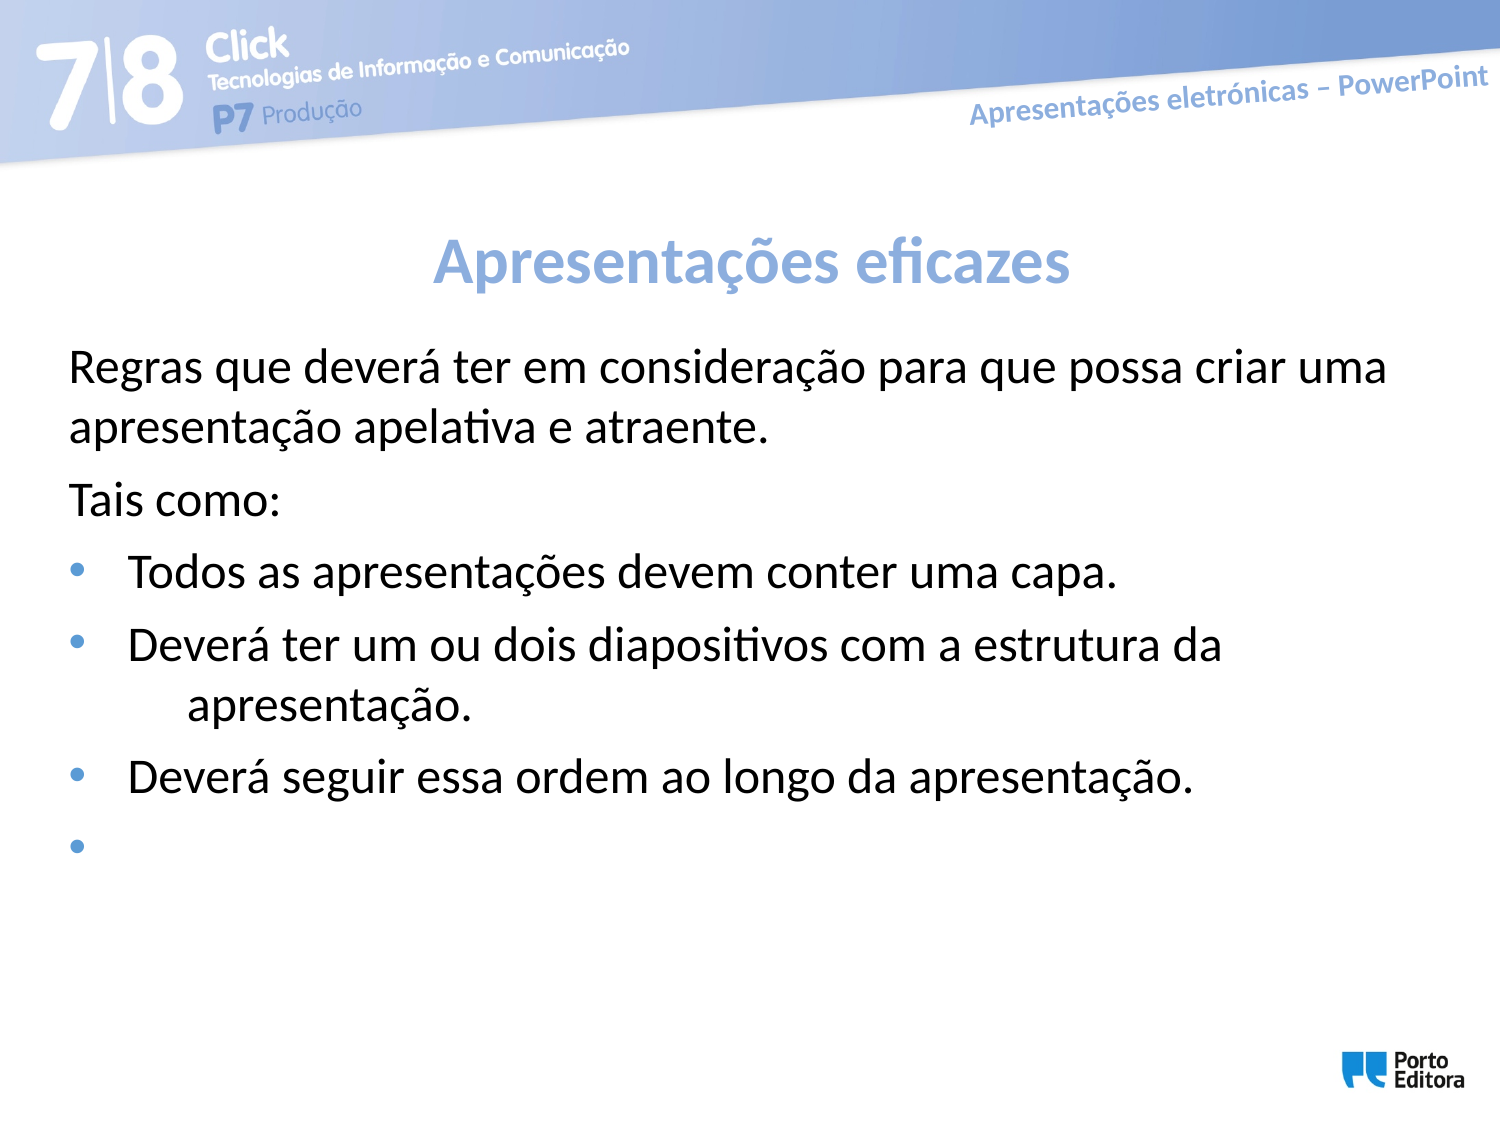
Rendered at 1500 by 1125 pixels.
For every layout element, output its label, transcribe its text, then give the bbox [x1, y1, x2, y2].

picture [0, 0, 1500, 1125]
text_box Regras que deverá ter em consideração para que possa criar uma apresentação apelativa e atraente. Tais como: Todos as apresentações devem conter uma capa. Deverá ter um ou dois diapositivos com a estrutura da apresentação. Deverá seguir essa ordem ao longo da apresentação. [53, 326, 1479, 890]
text_box Apresentações eficazes [24, 218, 1480, 307]
text_box Apresentações eletrónicas – PowerPoint [952, 48, 1500, 192]
